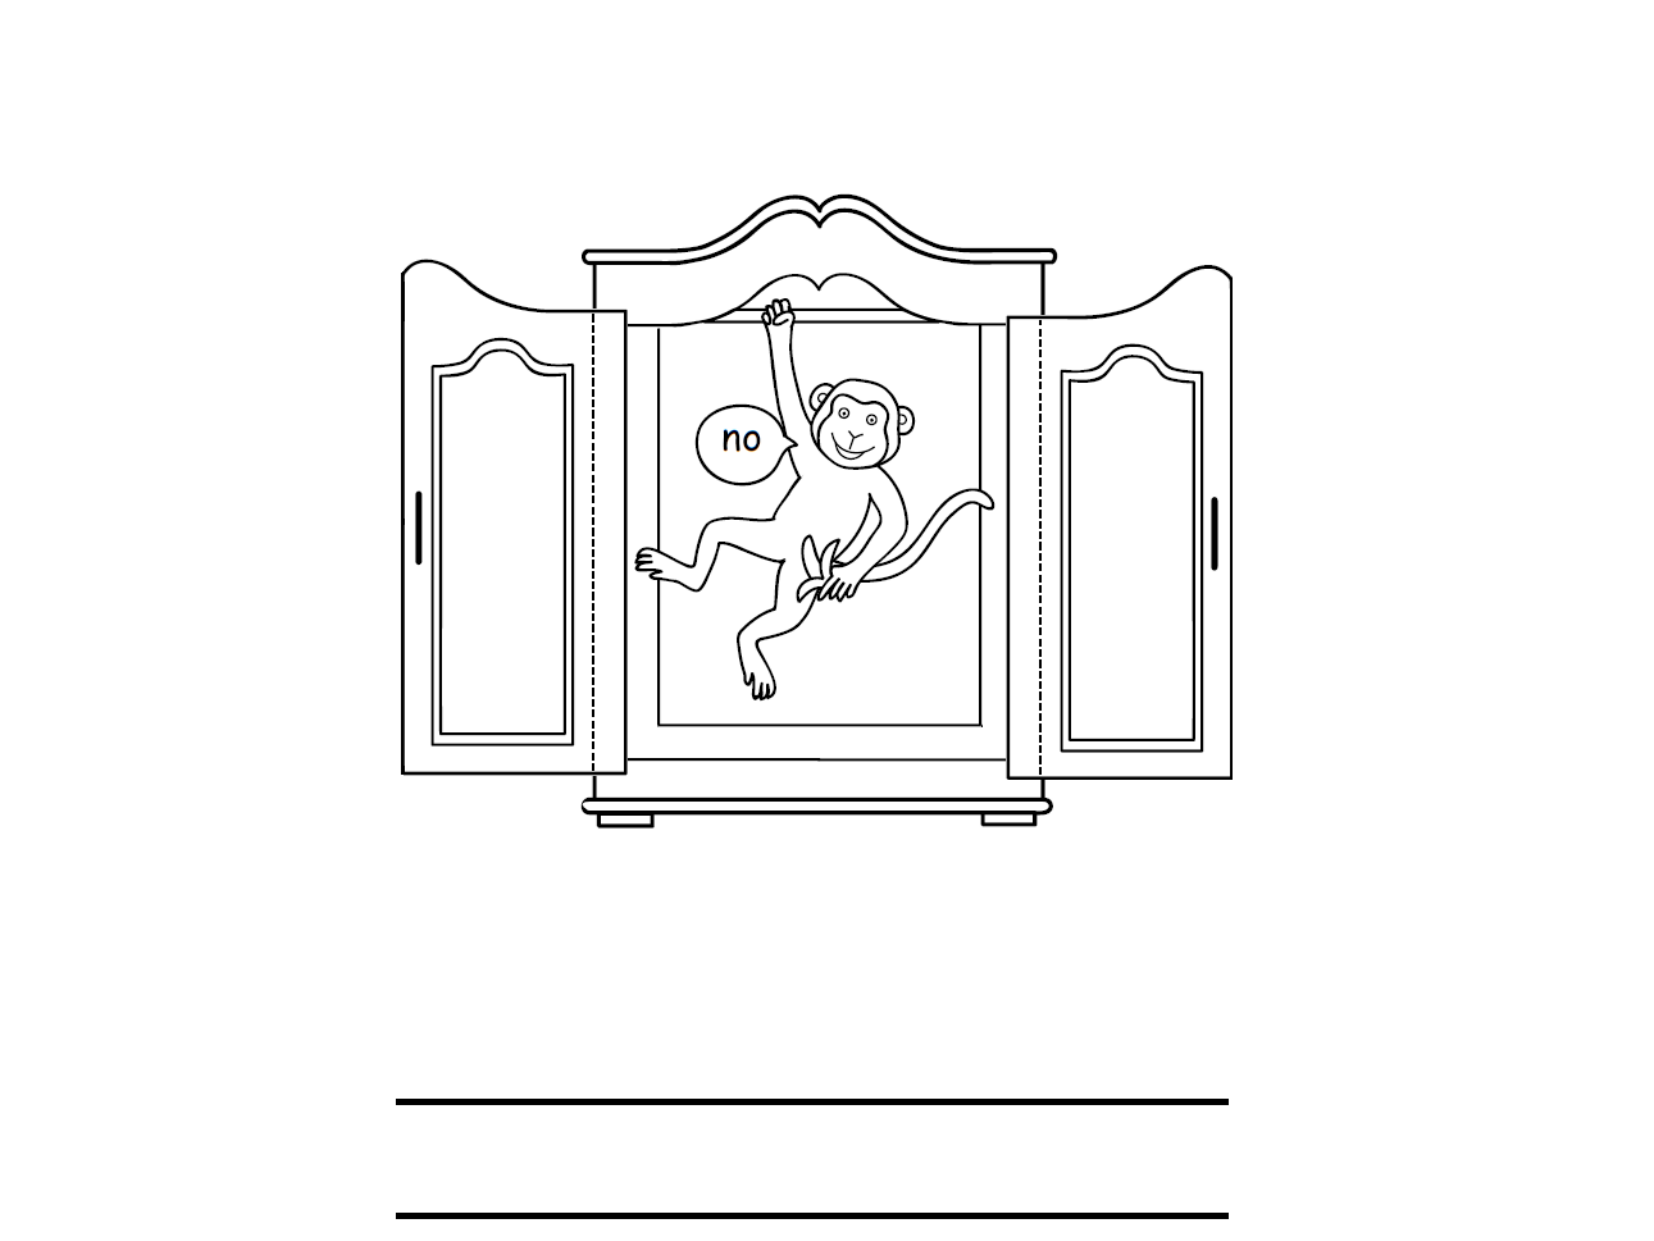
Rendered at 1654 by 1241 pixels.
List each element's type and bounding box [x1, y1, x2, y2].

picture [346, 0, 1307, 1241]
